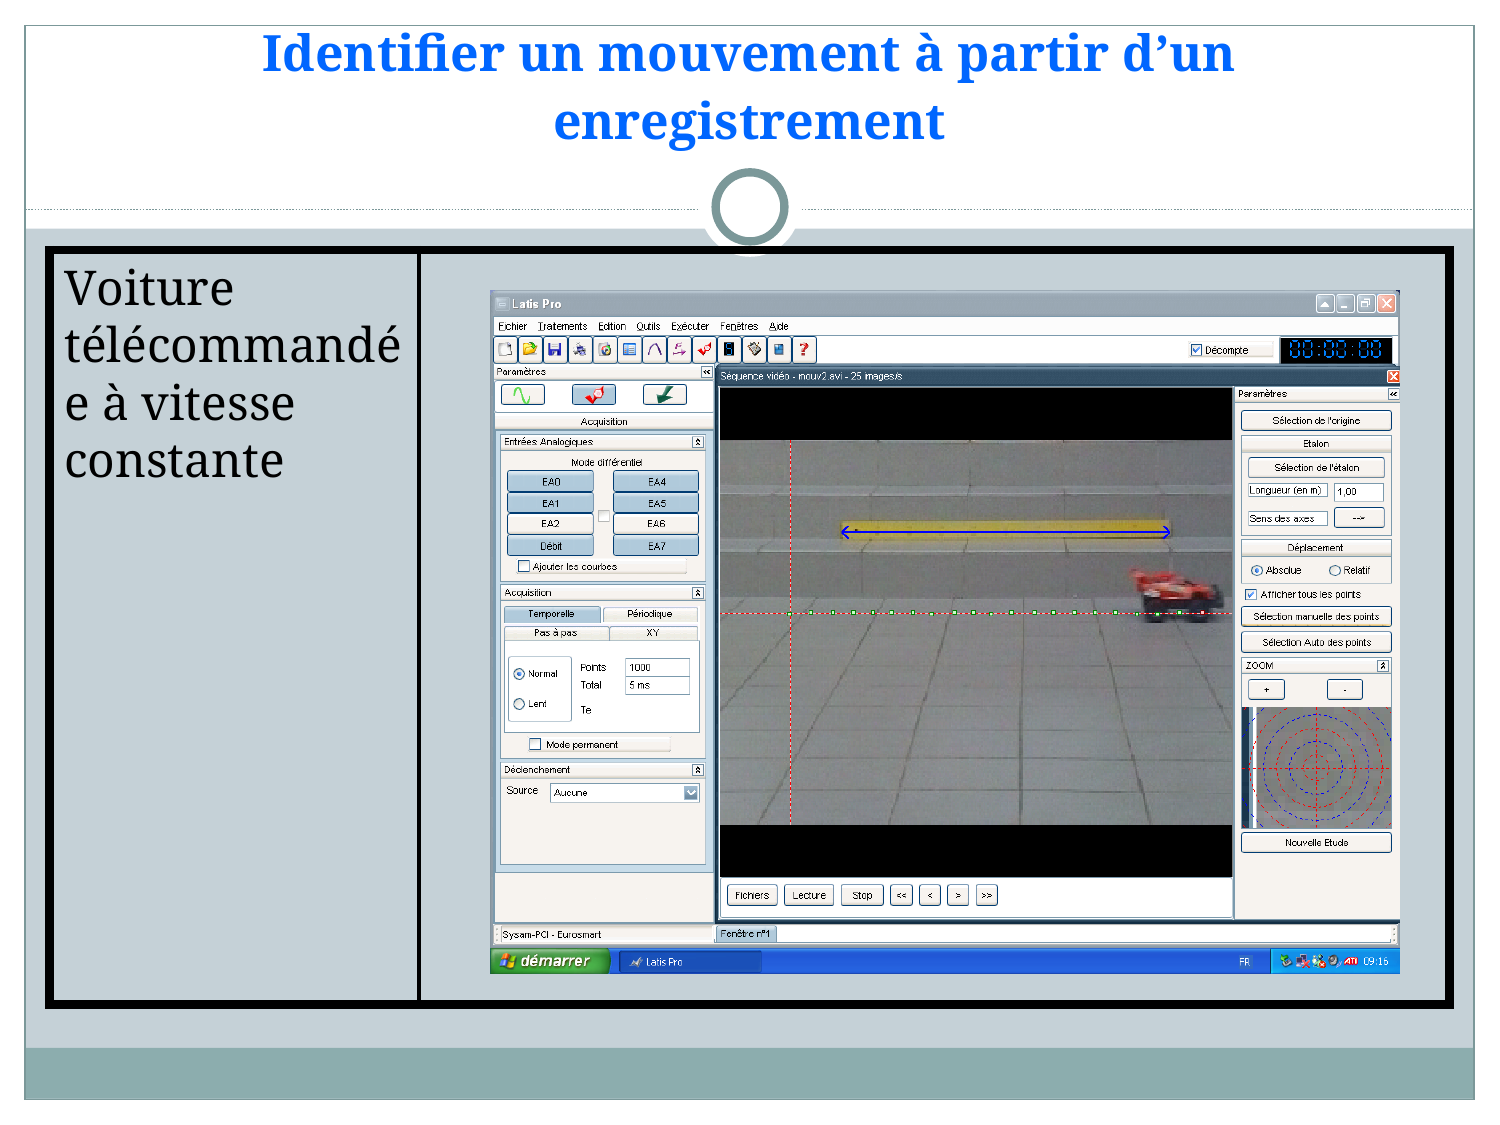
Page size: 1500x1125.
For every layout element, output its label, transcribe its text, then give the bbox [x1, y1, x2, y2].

table_header [421, 254, 1445, 1000]
picture [490, 290, 1400, 974]
title Identifier un mouvement à partir d’un enregistrement [49, 26, 1450, 162]
table_header Voiture télécommandée à vitesse constante [54, 254, 417, 1000]
